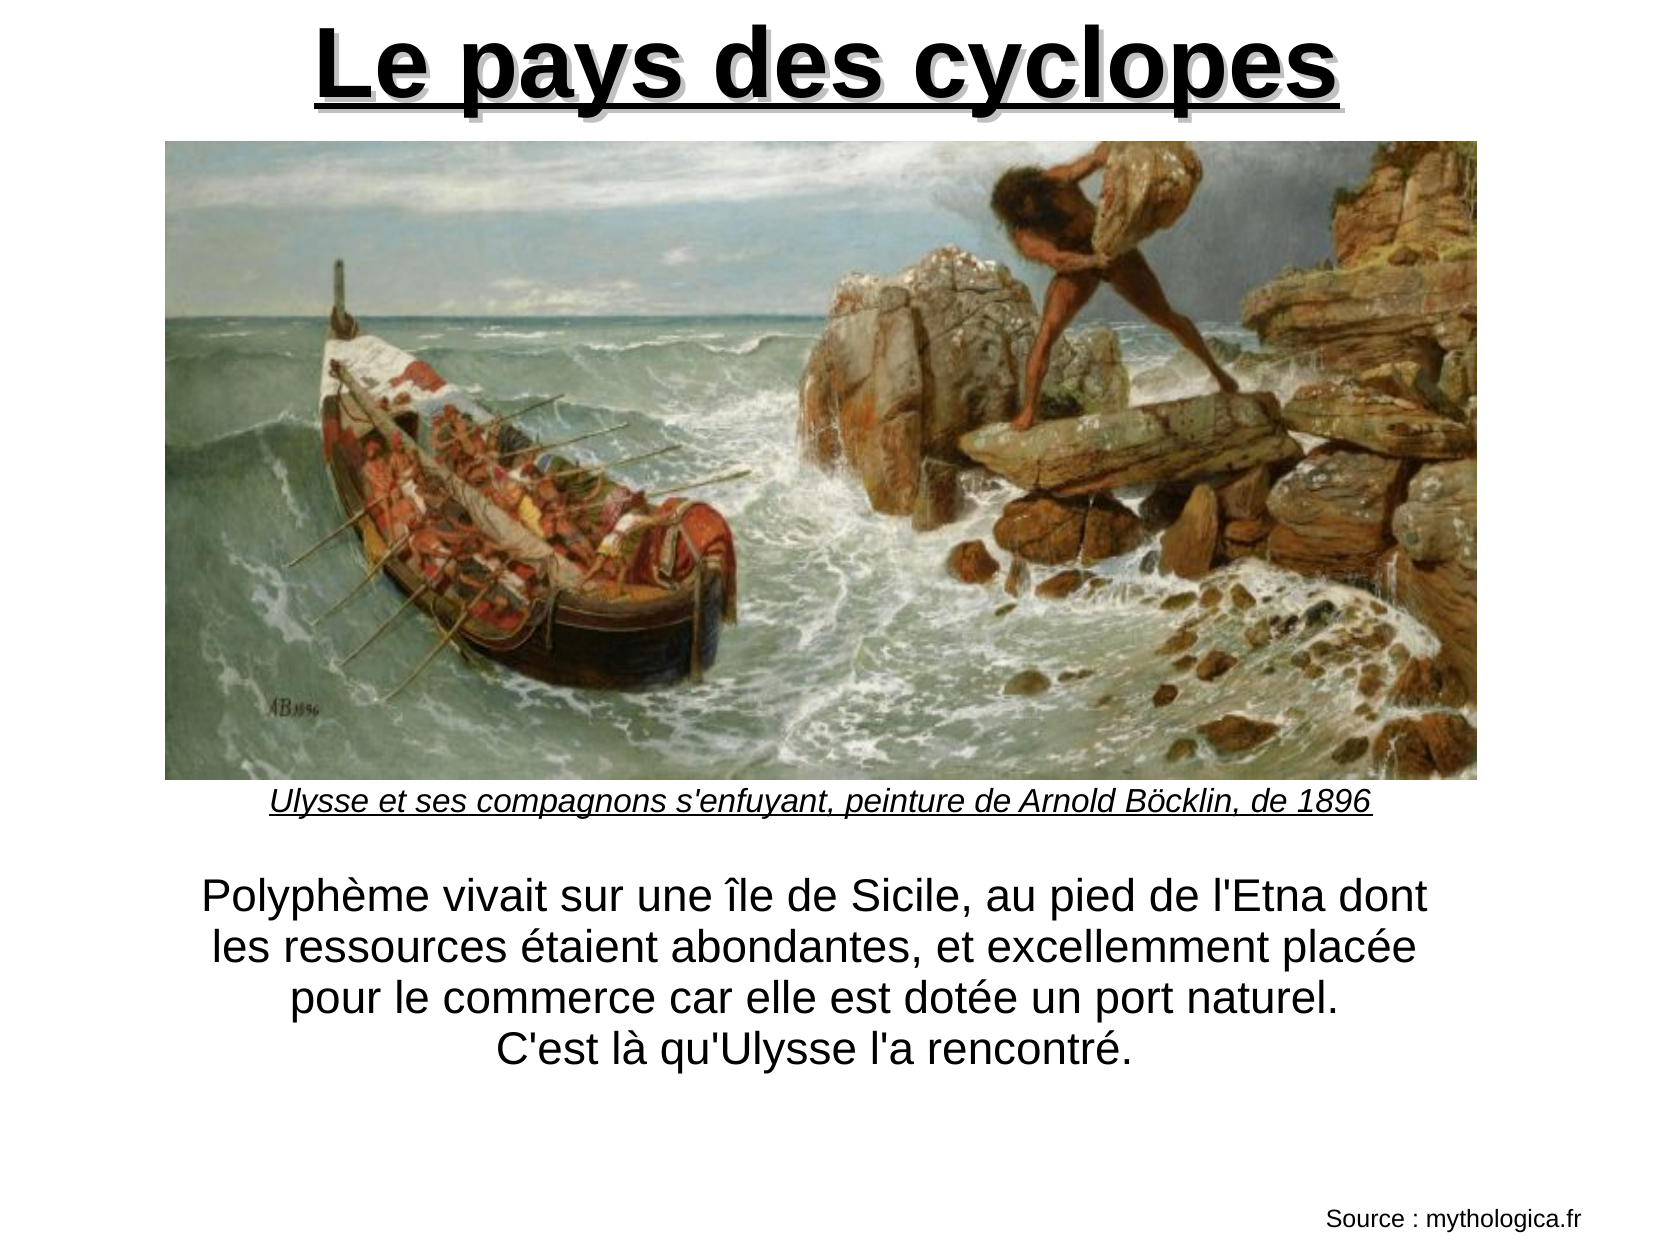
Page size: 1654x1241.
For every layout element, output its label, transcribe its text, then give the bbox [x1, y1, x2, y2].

text_box Le pays des cyclopes [0, 0, 1654, 127]
picture [165, 141, 1477, 774]
text_box Source : mythologica.fr [1311, 1197, 1654, 1241]
text_box Ulysse et ses compagnons s'enfuyant, peinture de Arnold Böcklin, de 1896 [165, 774, 1477, 827]
text_box Polyphème vivait sur une île de Sicile, au pied de l'Etna dont les ressources étaient abondantes, et excellemment placée pour le commerce car elle est dotée un port naturel. C'est là qu'Ulysse l'a rencontré. [153, 862, 1477, 1241]
